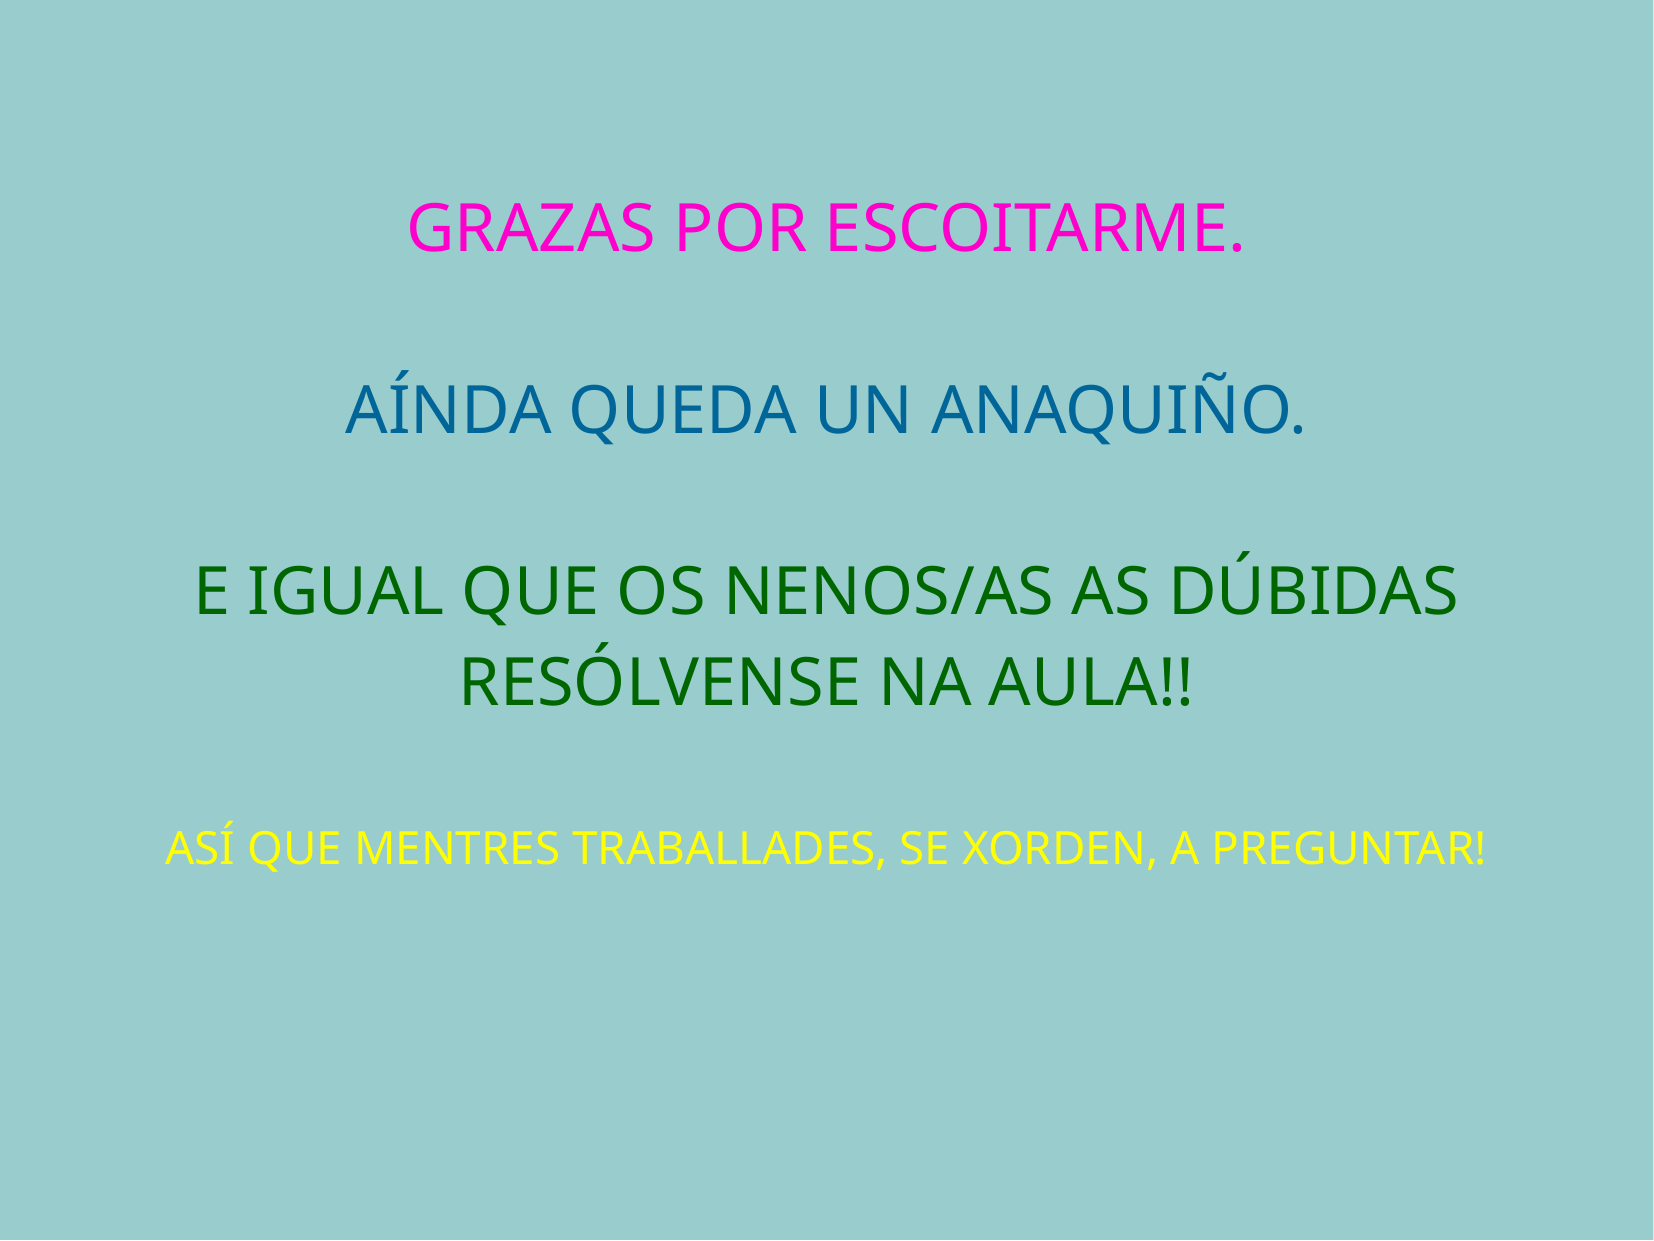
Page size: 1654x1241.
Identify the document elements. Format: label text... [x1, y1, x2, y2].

subtitle GRAZAS POR ESCOITARME. AÍNDA QUEDA UN ANAQUIÑO. E IGUAL QUE OS NENOS/AS AS DÚBIDAS RESÓLVENSE NA AULA!! ASÍ QUE MENTRES TRABALLADES, SE XORDEN, A PREGUNTAR! [82, 49, 1571, 1010]
